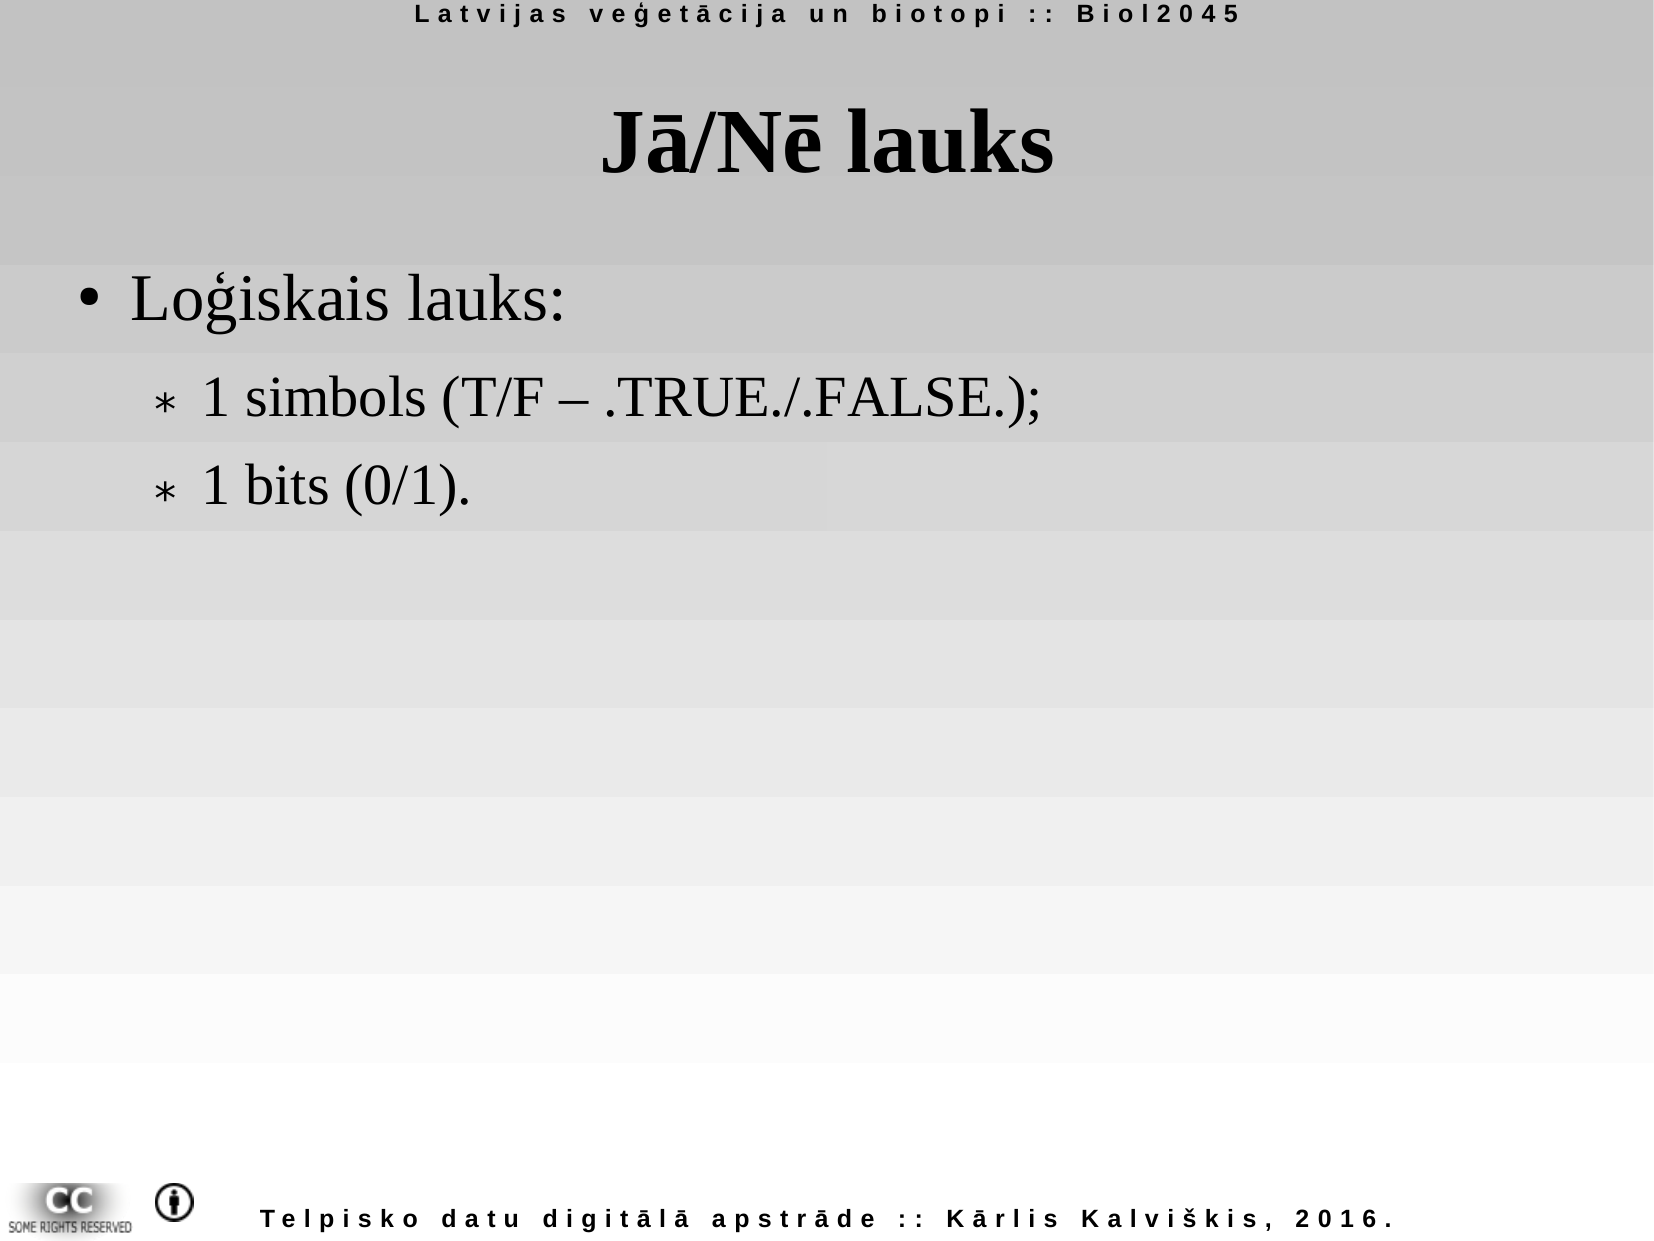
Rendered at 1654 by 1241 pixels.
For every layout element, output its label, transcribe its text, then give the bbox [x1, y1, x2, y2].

title Jā/Nē lauks [59, 37, 1596, 246]
list Loģiskais lauks: 1 simbols (T/F – .TRUE./.FALSE.); 1 bits (0/1). [59, 261, 1596, 1175]
picture [0, 0, 1654, 1241]
